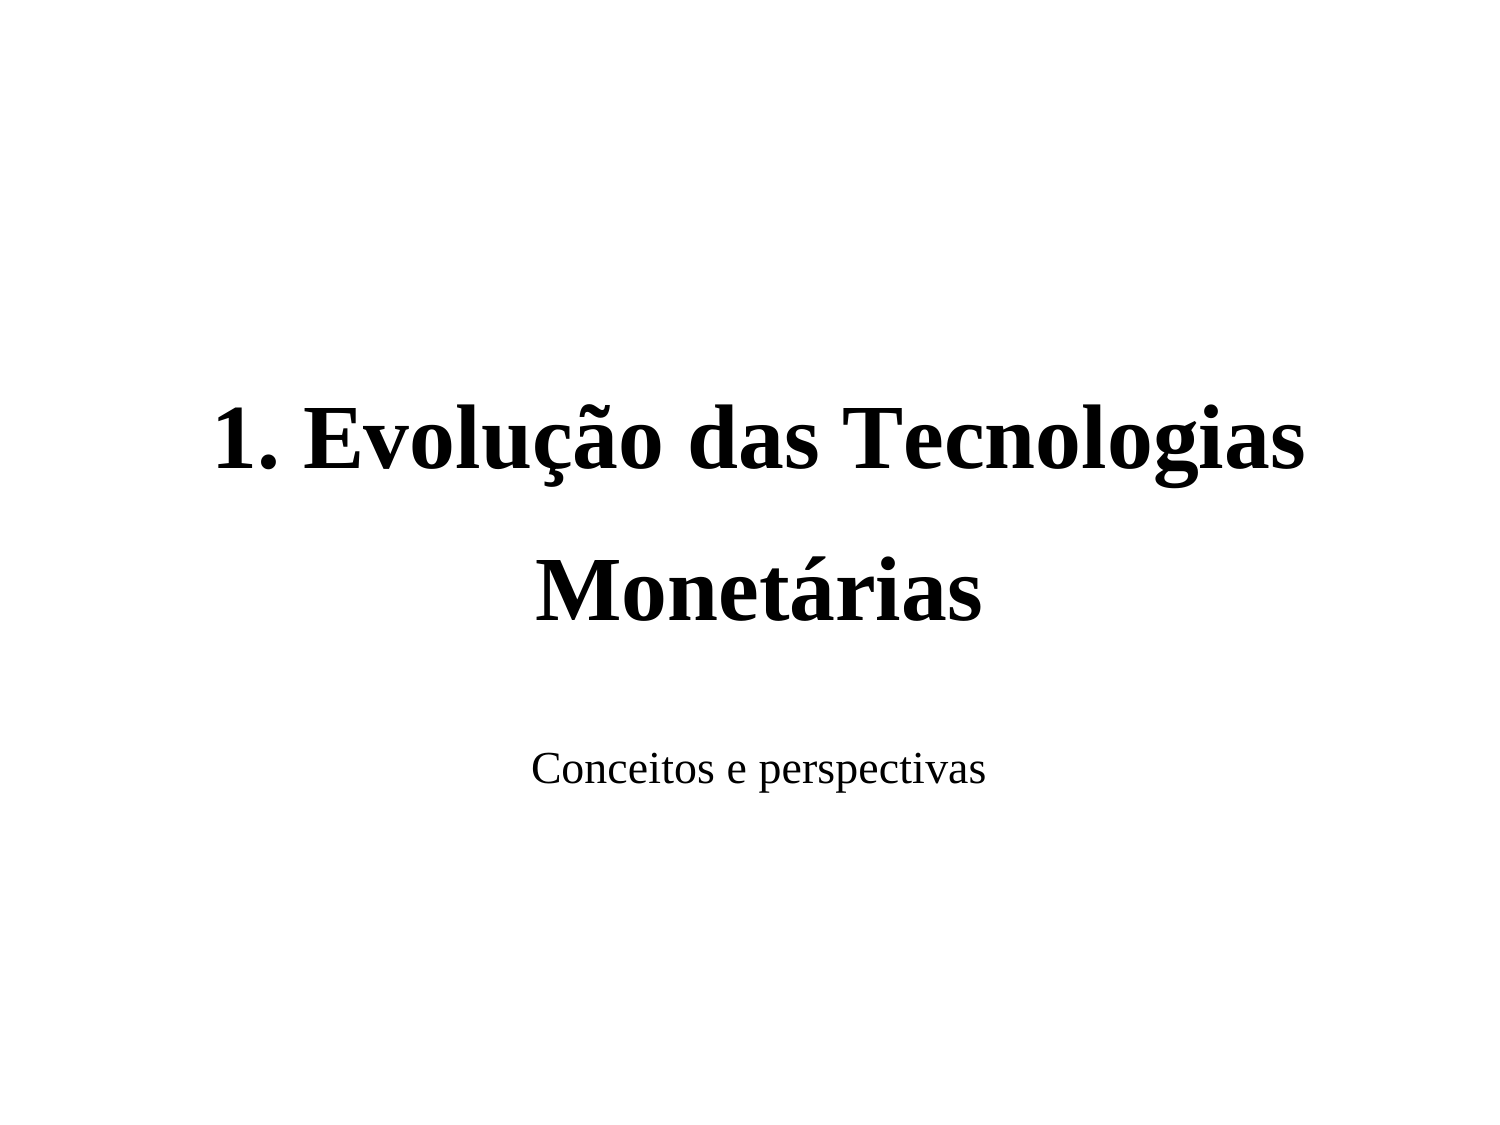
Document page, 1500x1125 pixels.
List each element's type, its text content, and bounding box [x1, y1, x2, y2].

title 1. Evolução das Tecnologias Monetárias Conceitos e perspectivas [95, 328, 1424, 802]
